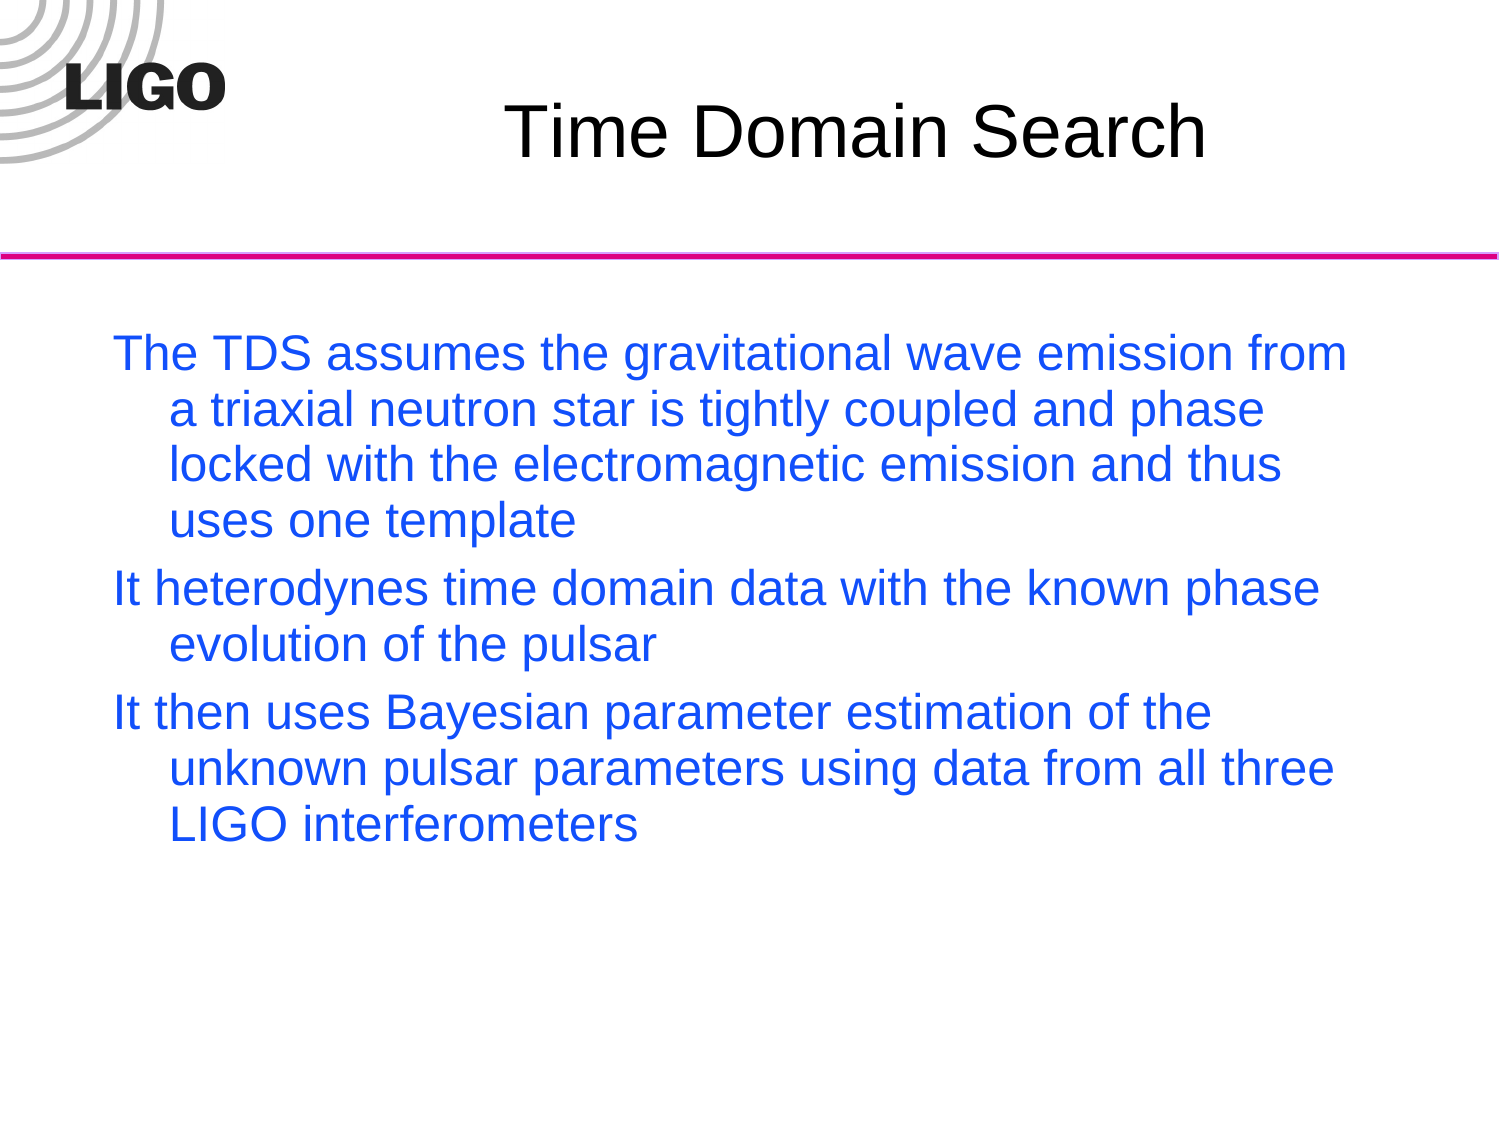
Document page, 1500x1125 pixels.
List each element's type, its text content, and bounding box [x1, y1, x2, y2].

list The TDS assumes the gravitational wave emission from a triaxial neutron star is tightly coupled and phase locked with the electromagnetic emission and thus uses one template It heterodynes time domain data with the known phase evolution of the pulsar It then uses Bayesian parameter estimation of the unknown pulsar parameters using data from all three LIGO interferometers [112, 324, 1388, 1019]
title Time Domain Search [262, 37, 1450, 225]
